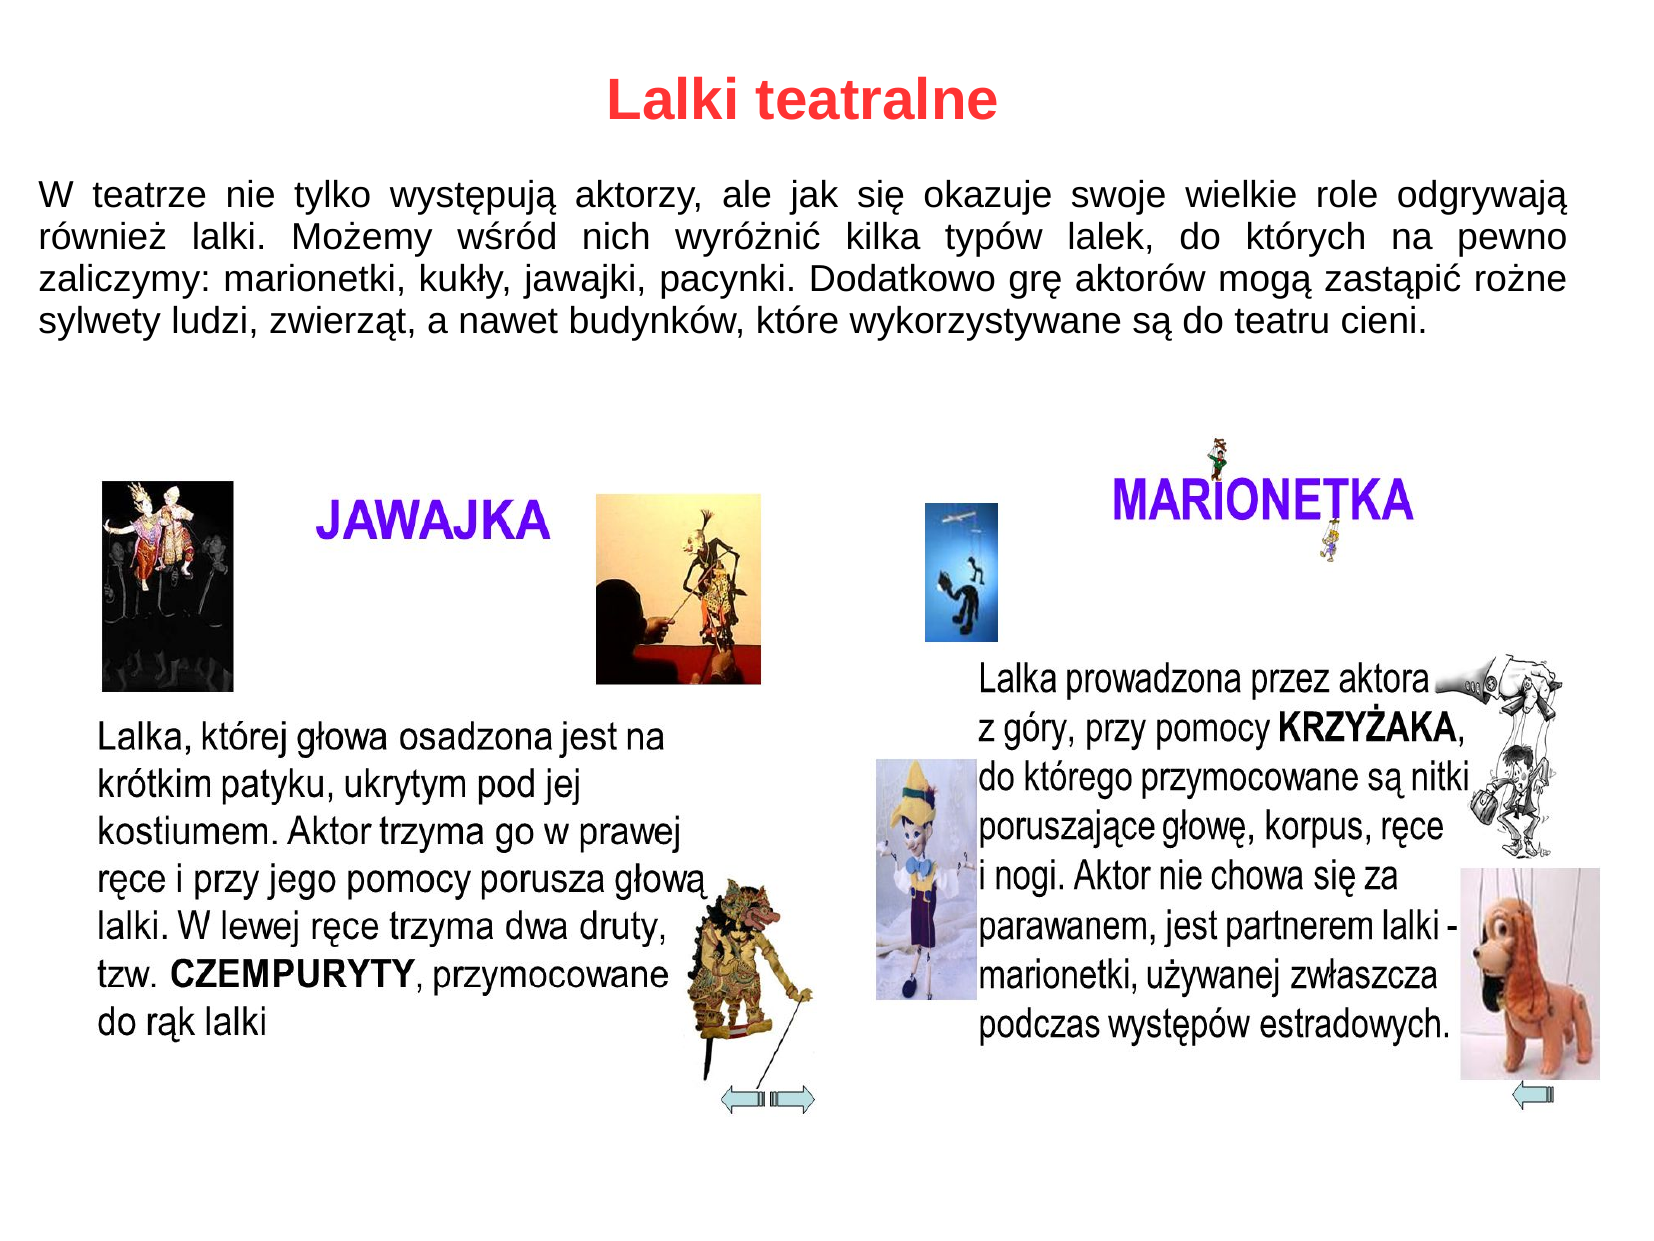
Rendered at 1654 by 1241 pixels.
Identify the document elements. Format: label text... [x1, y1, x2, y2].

picture [23, 448, 817, 1117]
picture [870, 418, 1601, 1113]
text_box Lalki teatralne W teatrze nie tylko występują aktorzy, ale jak się okazuje swoje wielkie role odgrywają również lalki. Możemy wśród nich wyróżnić kilka typów lalek, do których na pewno zaliczymy: marionetki, kukły, jawajki, pacynki. Dodatkowo grę aktorów mogą zastąpić rożne sylwety ludzi, zwierząt, a nawet budynków, które wykorzystywane są do teatru cieni. [23, 59, 1583, 742]
text_box [0, 59, 1654, 1170]
